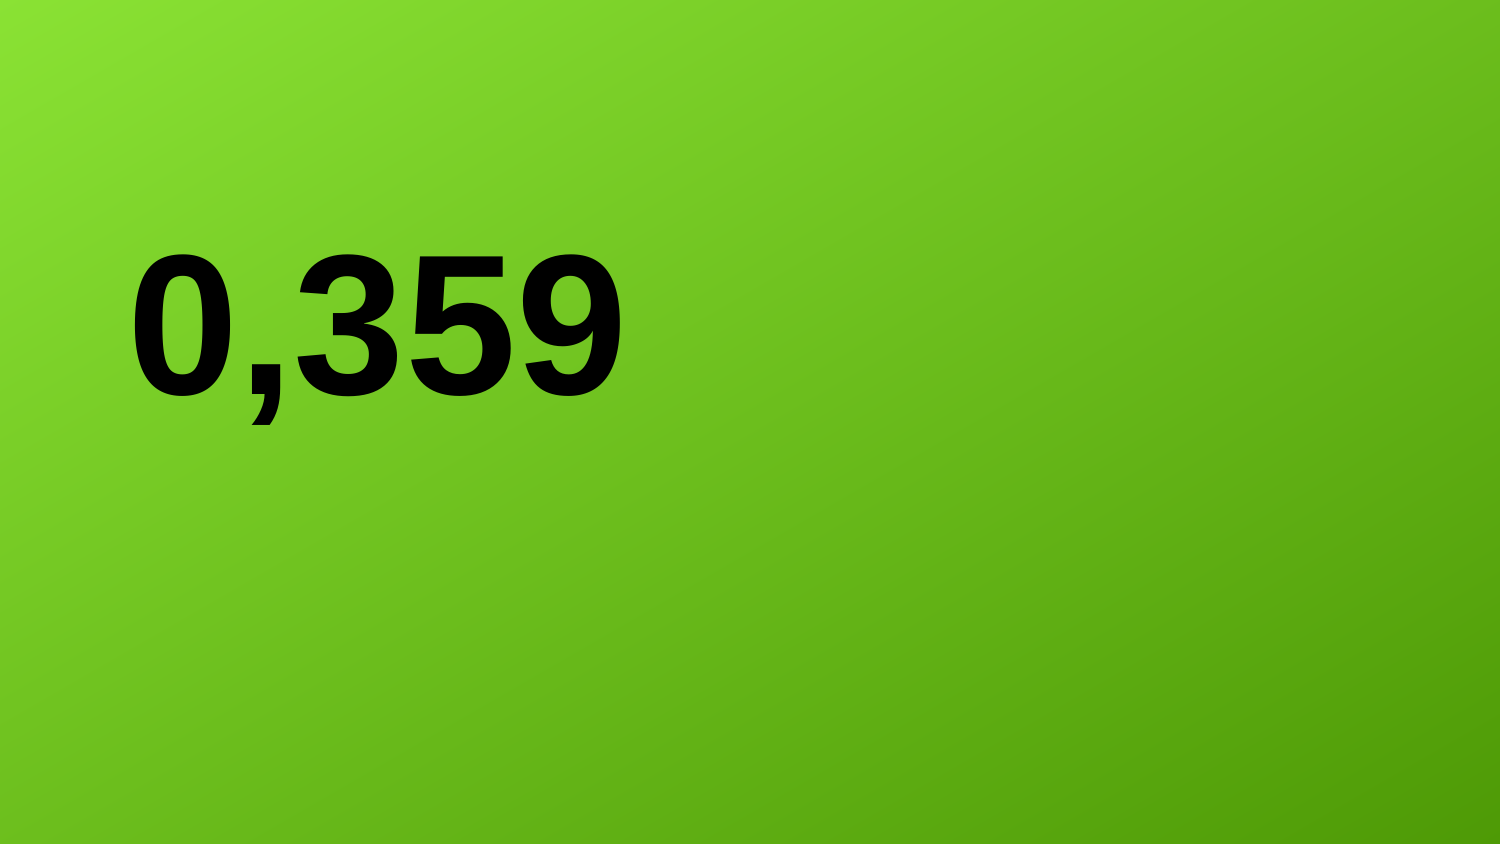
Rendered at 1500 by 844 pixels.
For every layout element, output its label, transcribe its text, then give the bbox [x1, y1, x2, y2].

text_box 0,359 [112, 259, 1388, 450]
text_box 0,359 [162, 276, 202, 374]
text_box 0,359 [551, 276, 591, 326]
